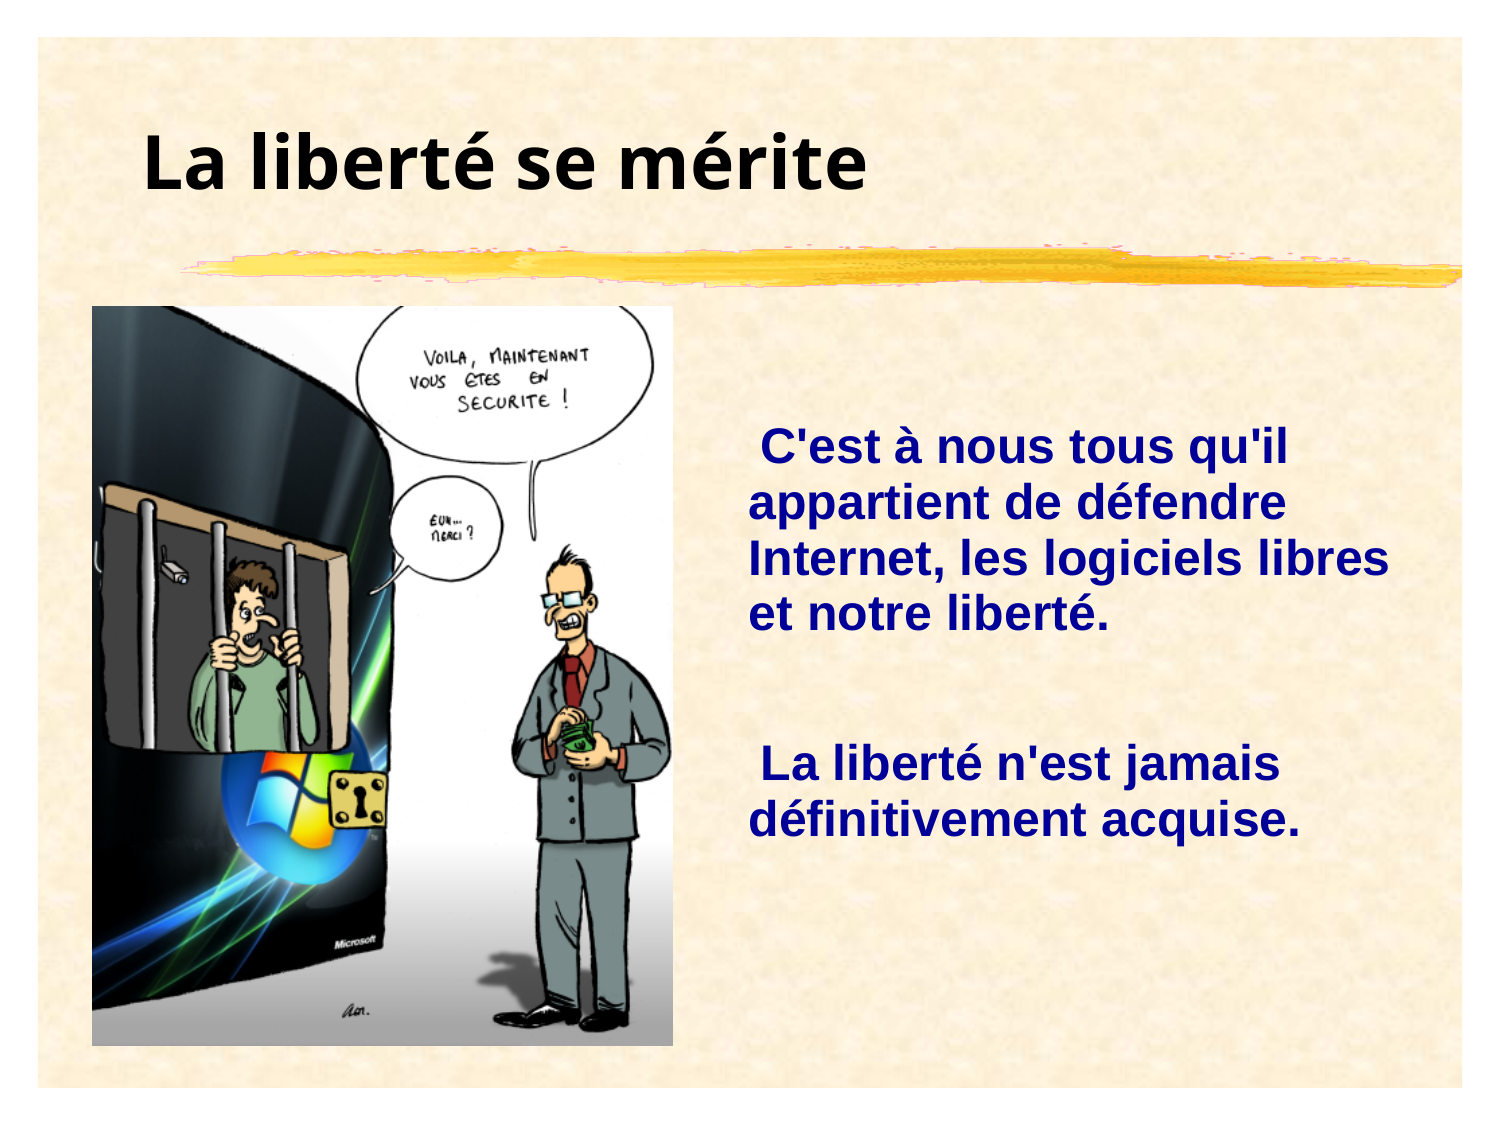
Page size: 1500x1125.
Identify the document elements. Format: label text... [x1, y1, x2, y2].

text_box C'est à nous tous qu'il appartient de défendre Internet, les logiciels libres et notre liberté. La liberté n'est jamais définitivement acquise. [733, 410, 1445, 893]
picture [37, 37, 1463, 1088]
title La liberté se mérite [126, 72, 1456, 248]
